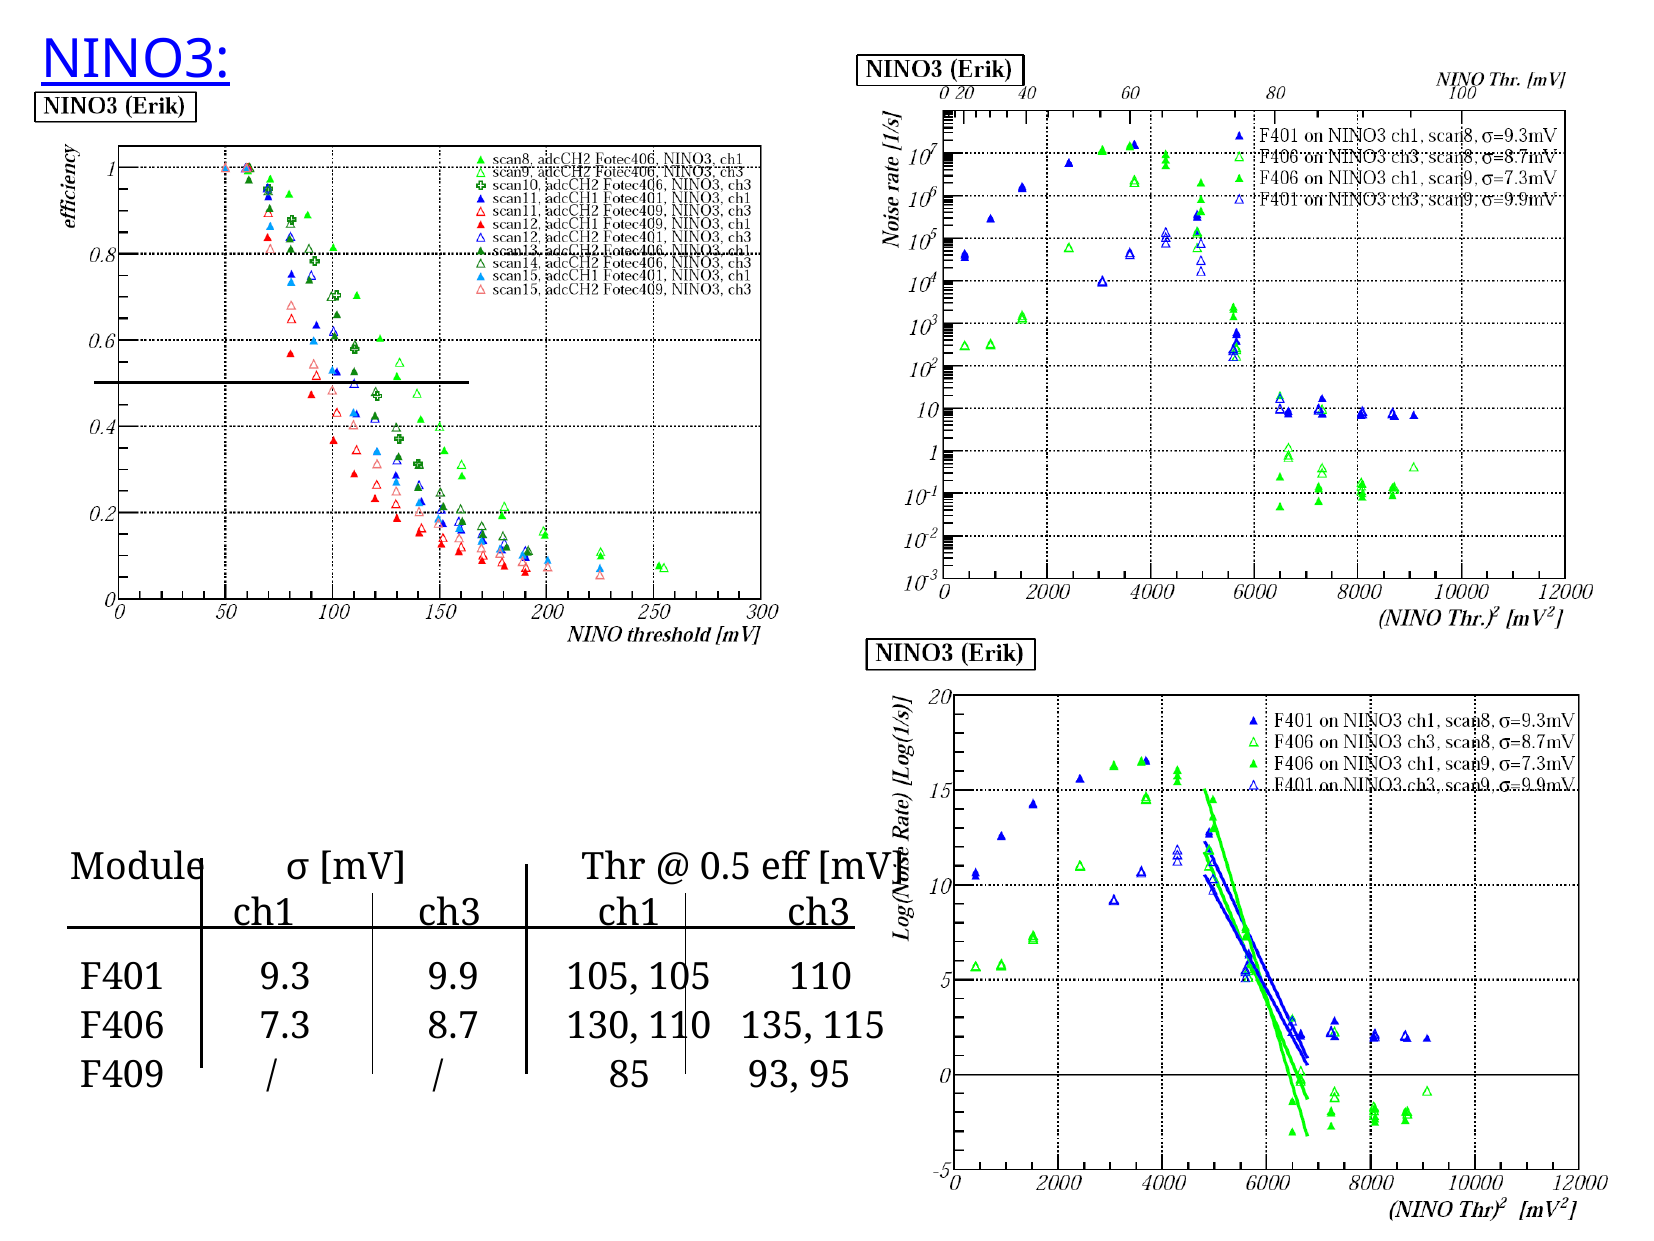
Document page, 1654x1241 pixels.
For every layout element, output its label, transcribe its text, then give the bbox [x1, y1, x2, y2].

picture [854, 54, 1605, 632]
picture [862, 637, 1613, 1226]
picture [30, 89, 781, 650]
list Module σ [mV] Thr @ 0.5 eff [mV] ch1 ch3 ch1 ch3 F401 9.3 9.9 105, 105 110 F406 7.3 8.7 130, 110 135, 115 F409 / / 85 93, 95 [55, 843, 934, 1110]
title NINO3: [41, 0, 1088, 113]
